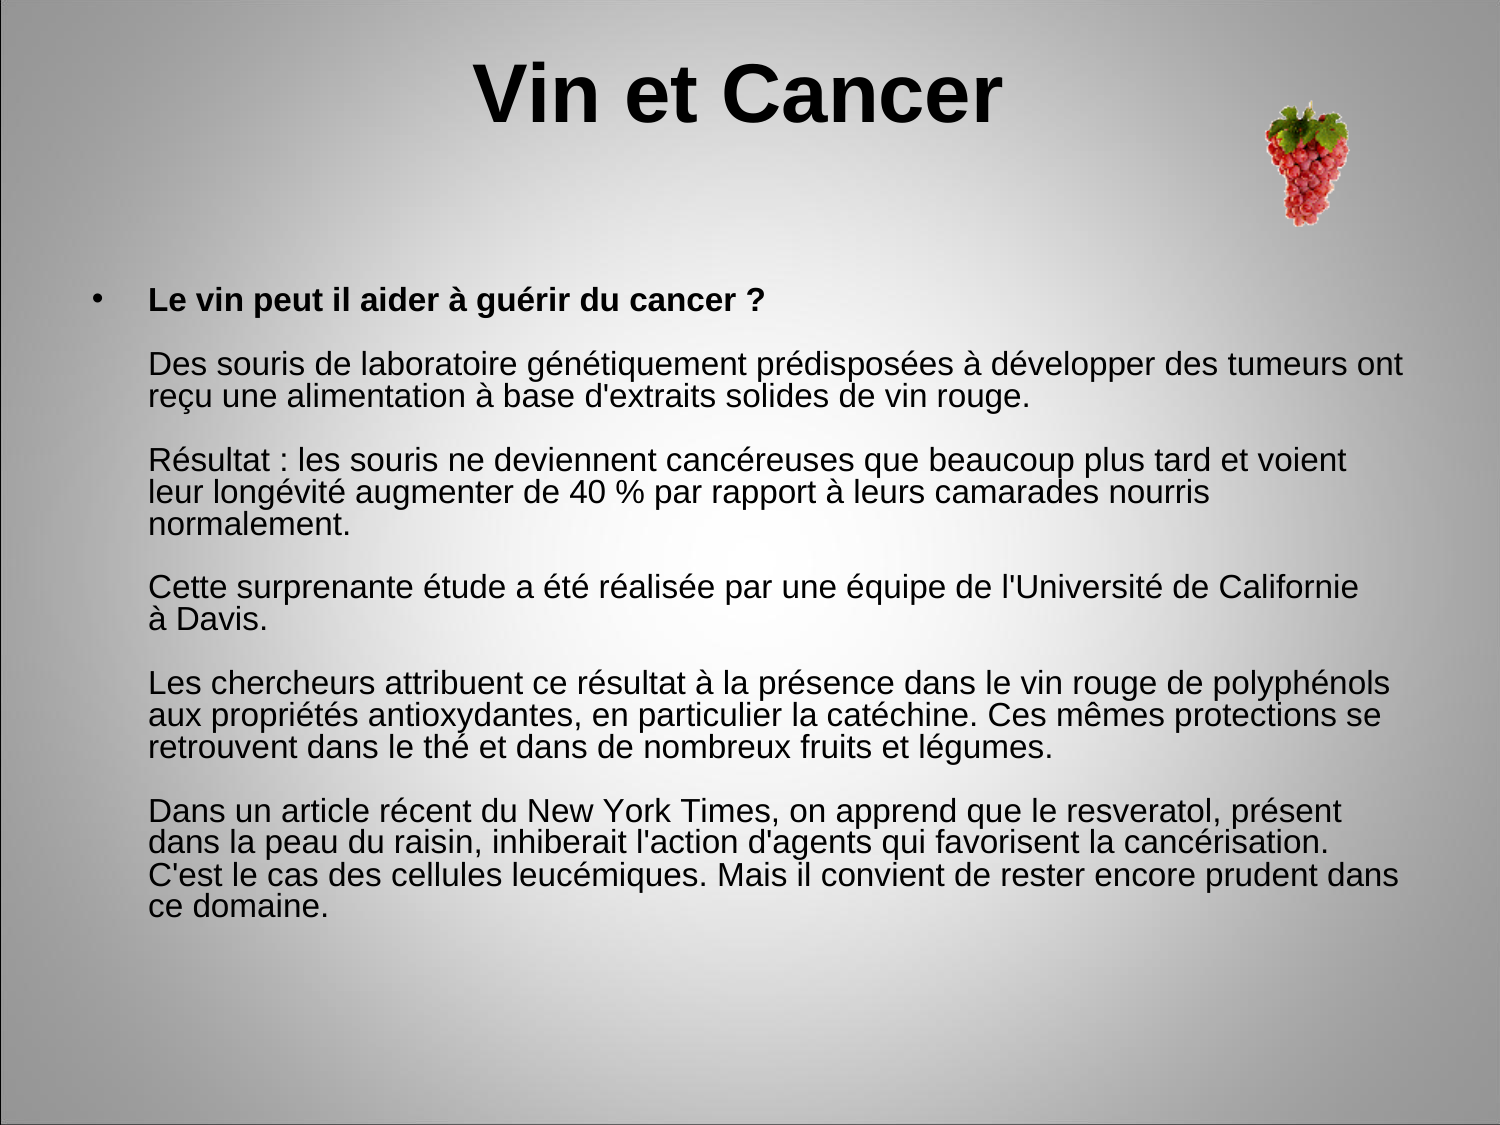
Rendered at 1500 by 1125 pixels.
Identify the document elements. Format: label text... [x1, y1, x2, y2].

title Vin et Cancer [75, 31, 1426, 247]
list Le vin peut il aider à guérir du cancer ? Des souris de laboratoire génétiquement prédisposées à développer des tumeurs ont reçu une alimentation à base d'extraits solides de vin rouge. Résultat : les souris ne deviennent cancéreuses que beaucoup plus tard et voient leur longévité augmenter de 40 % par rapport à leurs camarades nourris normalement. Cette surprenante étude a été réalisée par une équipe de l'Université de Californie à Davis. Les chercheurs attribuent ce résultat à la présence dans le vin rouge de polyphénols aux propriétés antioxydantes, en particulier la catéchine. Ces mêmes protections se retrouvent dans le thé et dans de nombreux fruits et légumes. Dans un article récent du New York Times, on apprend que le resveratol, présent dans la peau du raisin, inhiberait l'action d'agents qui favorisent la cancérisation. C'est le cas des cellules leucémiques. Mais il convient de rester encore prudent dans ce domaine. [76, 278, 1427, 1022]
picture [0, 0, 1500, 1125]
